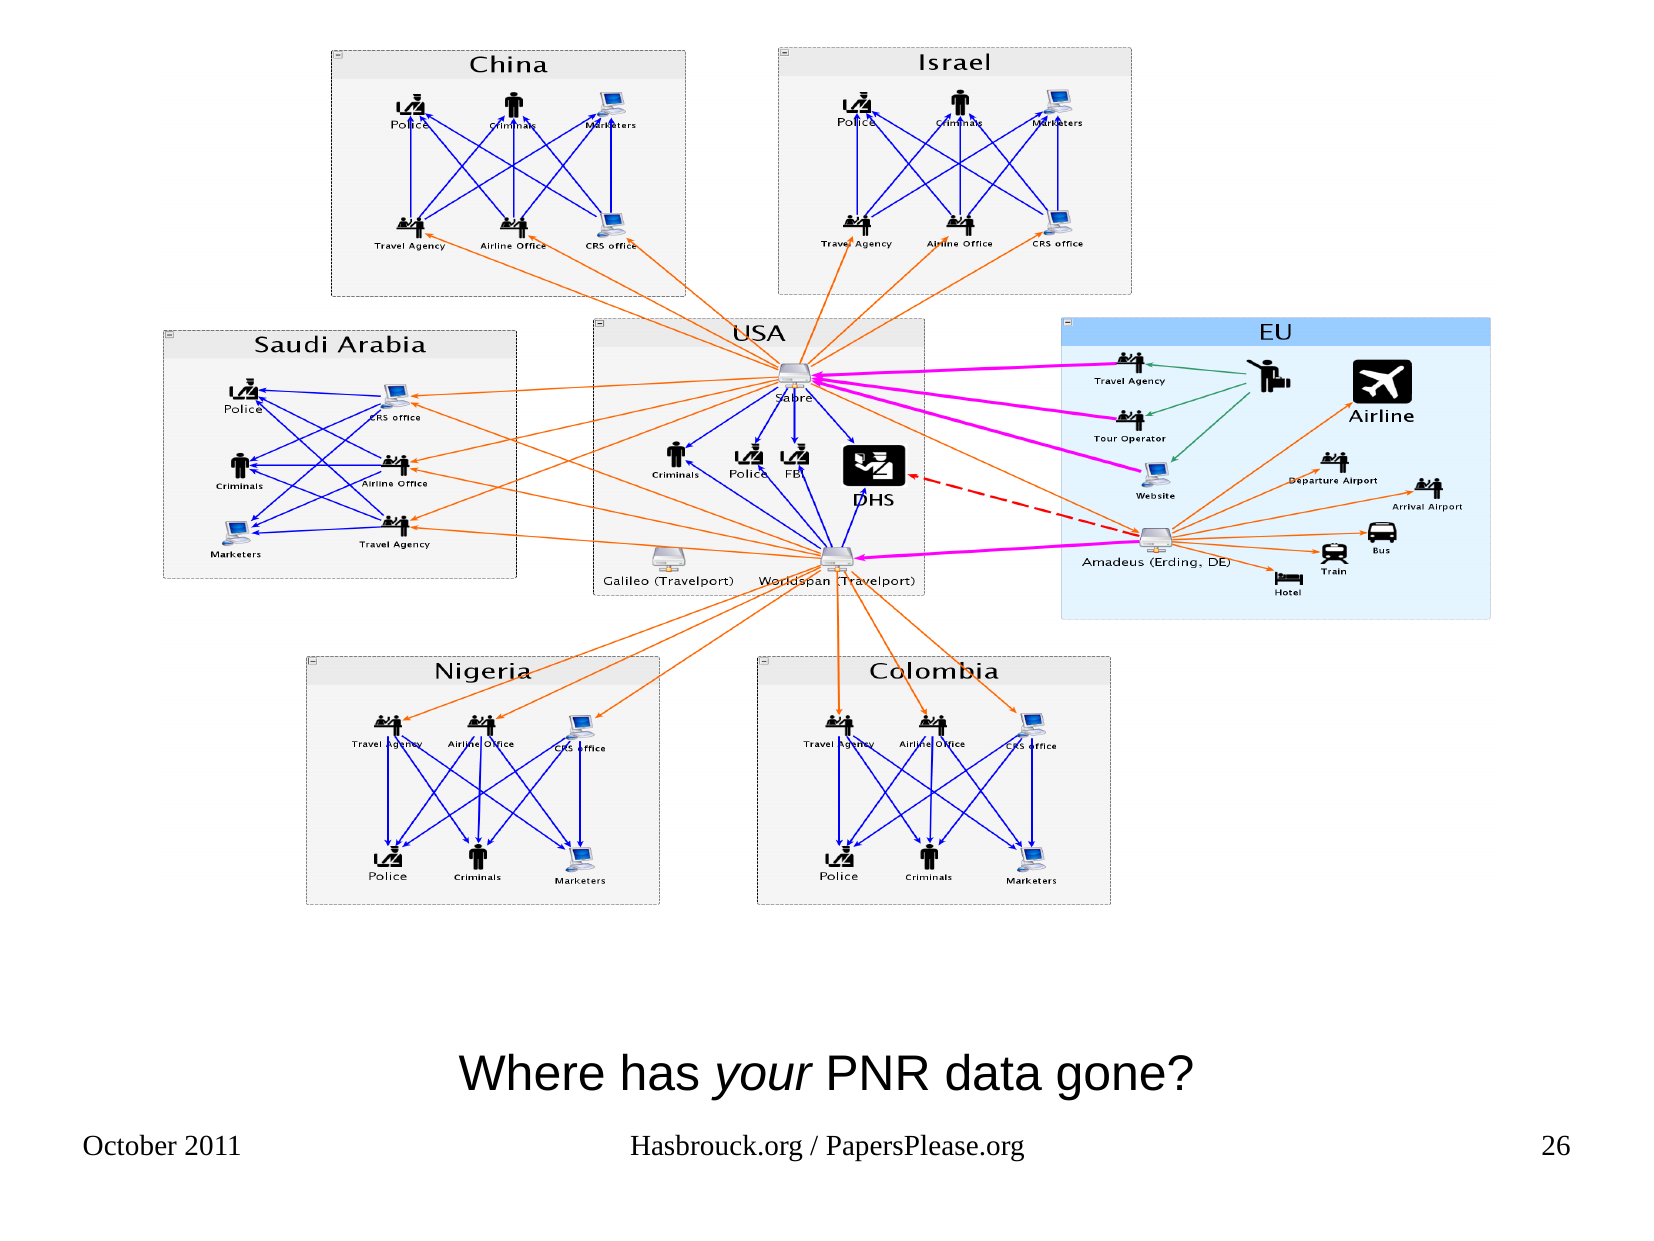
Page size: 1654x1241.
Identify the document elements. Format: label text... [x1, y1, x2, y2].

picture [154, 41, 1499, 56]
subtitle Where has your PNR data gone? [82, 56, 1571, 1102]
